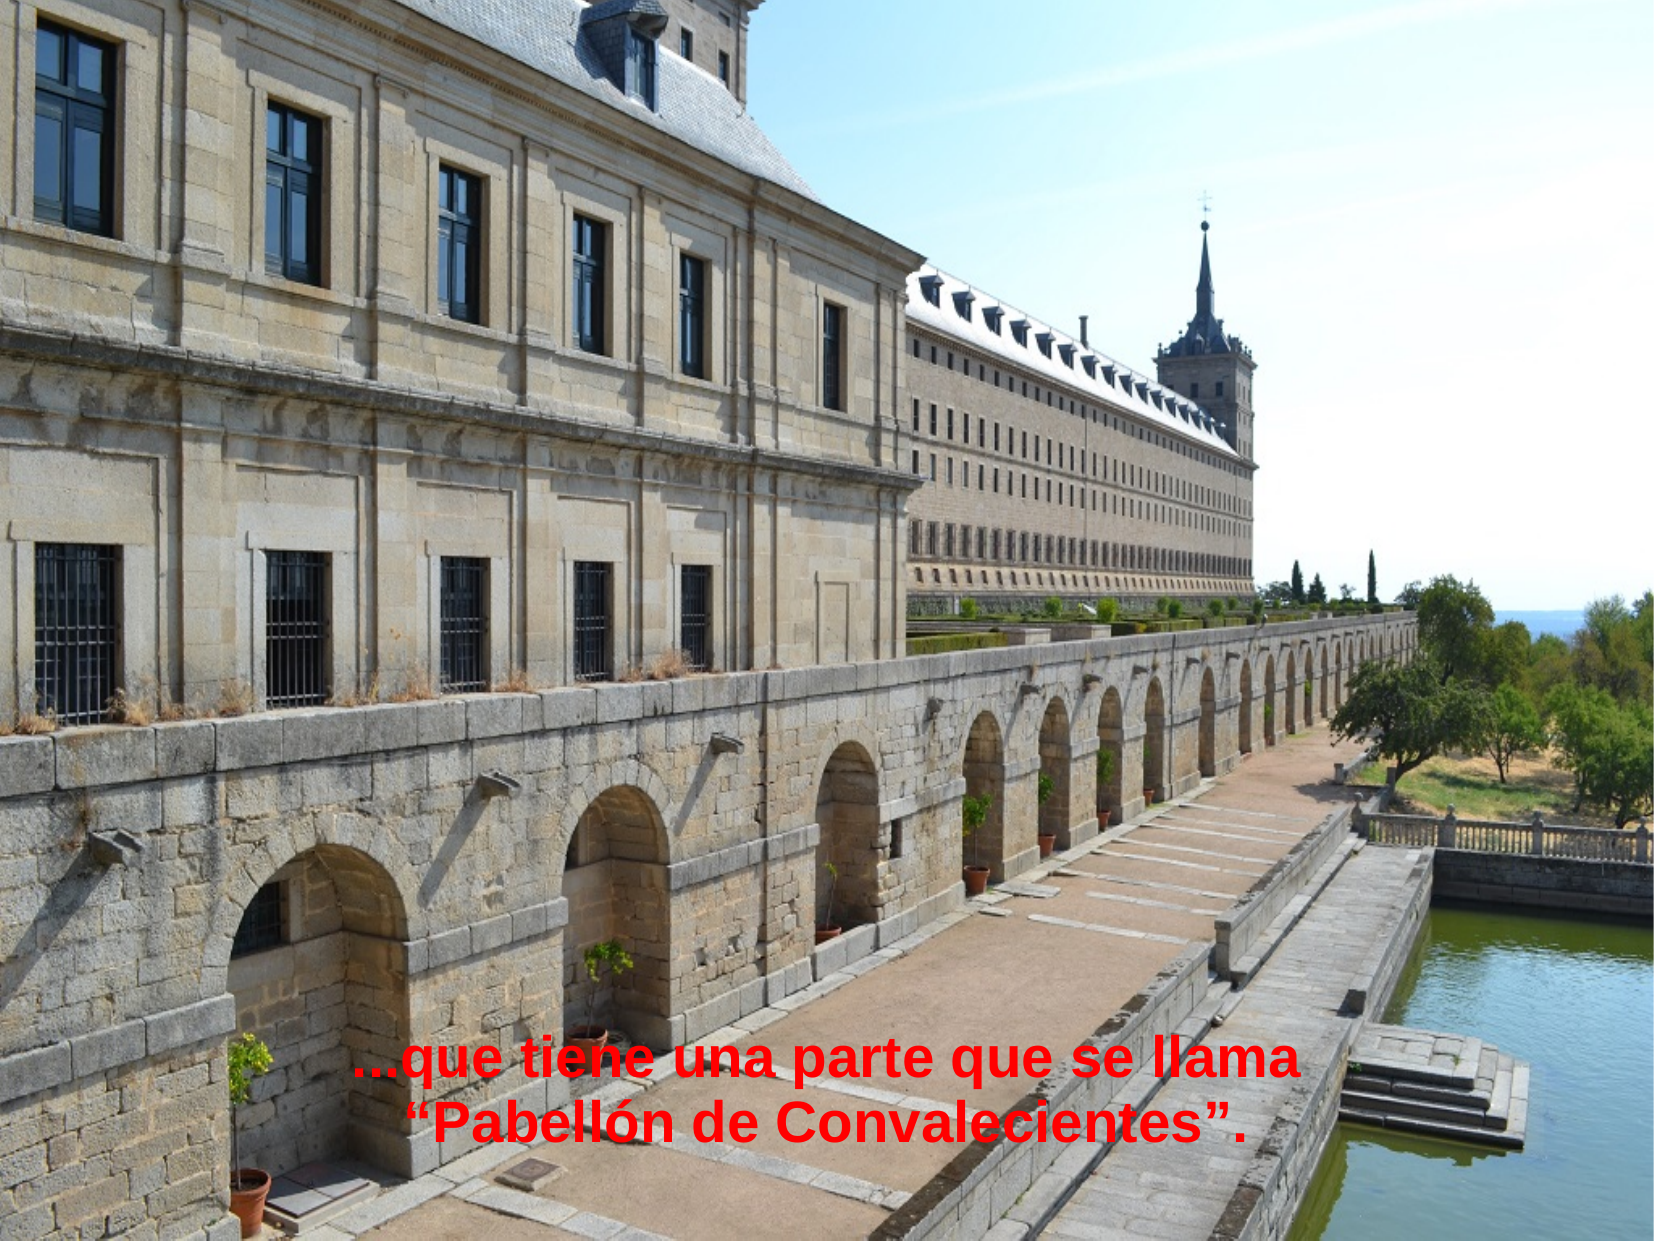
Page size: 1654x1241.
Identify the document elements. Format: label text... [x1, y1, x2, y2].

title ...que tiene una parte que se llama “Pabellón de Convalecientes”. [82, 985, 1571, 1193]
picture [0, 0, 1654, 1241]
